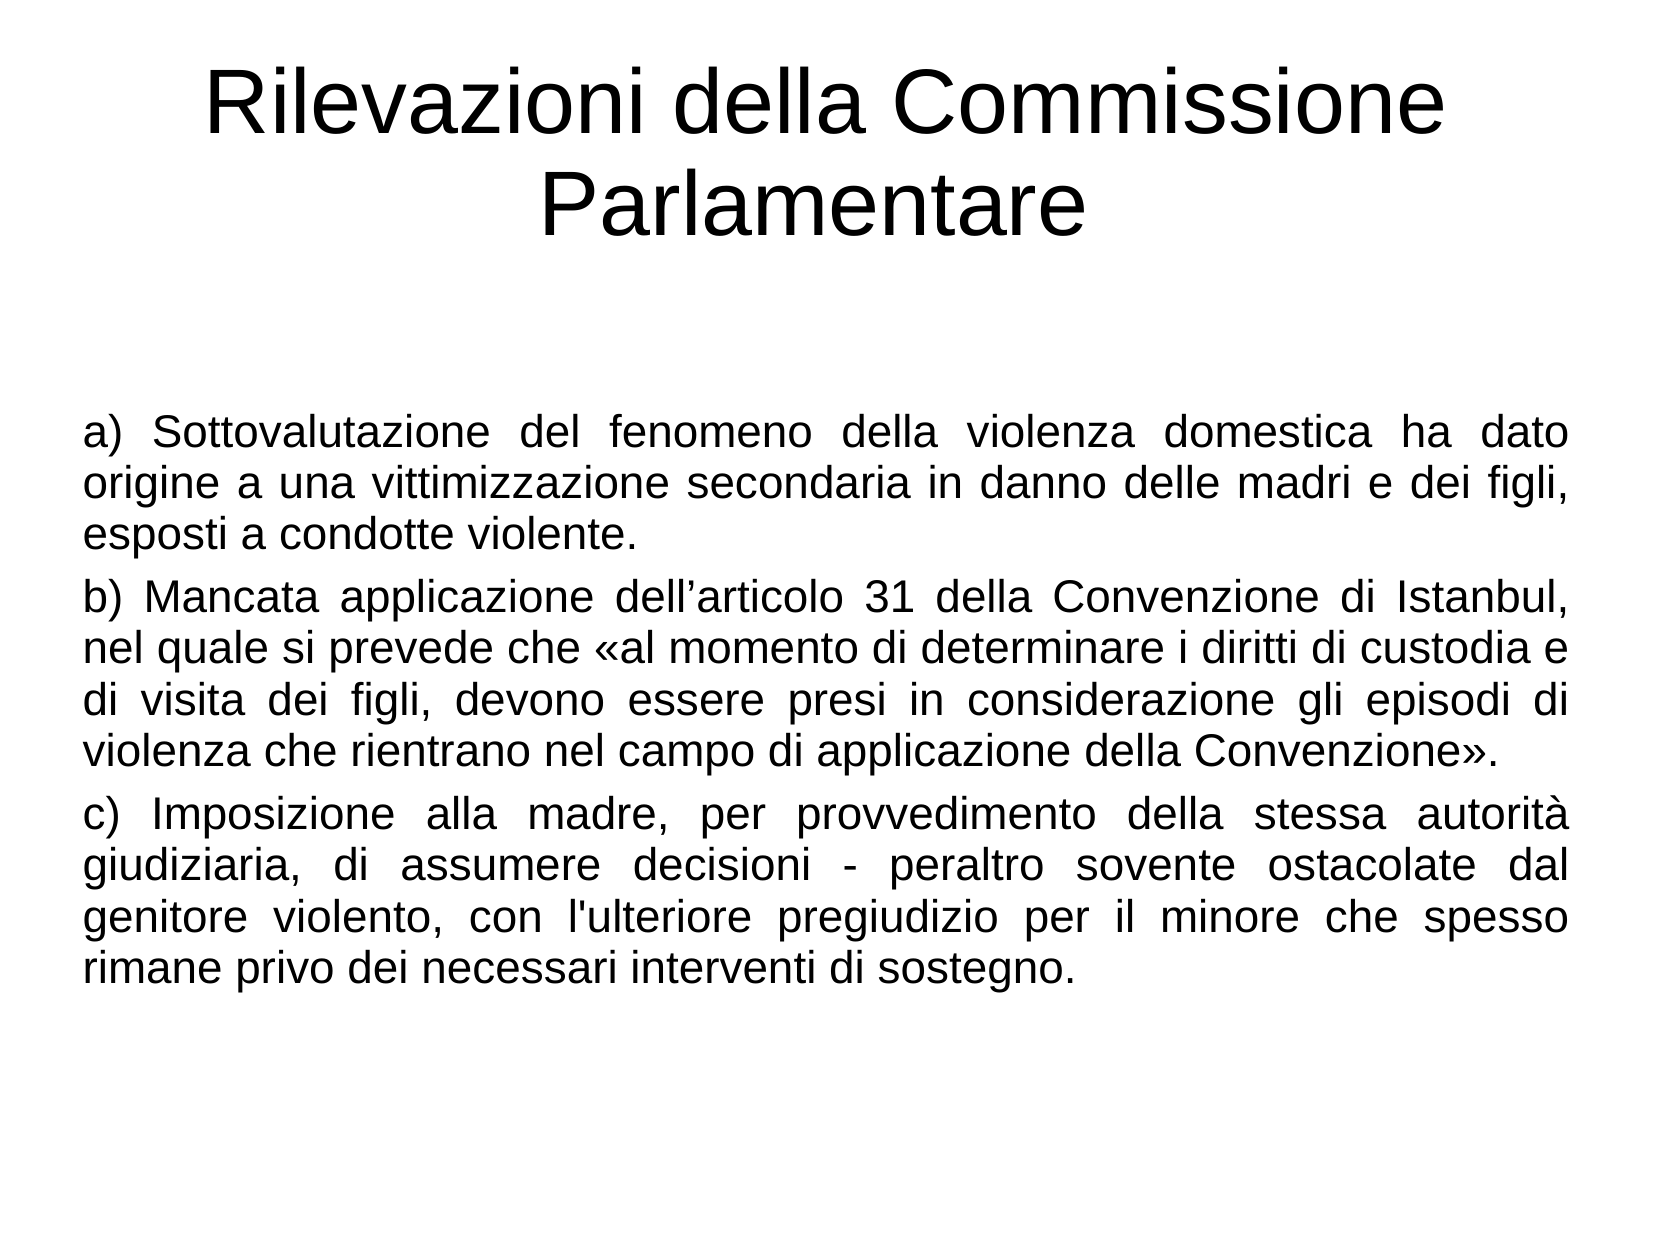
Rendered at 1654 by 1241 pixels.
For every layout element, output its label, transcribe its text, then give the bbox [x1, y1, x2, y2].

subtitle a) Sottovalutazione del fenomeno della violenza domestica ha dato origine a una vittimizzazione secondaria in danno delle madri e dei figli, esposti a condotte violente. b) Mancata applicazione dell’articolo 31 della Convenzione di Istanbul, nel quale si prevede che «al momento di determinare i diritti di custodia e di visita dei figli, devono essere presi in considerazione gli episodi di violenza che rientrano nel campo di applicazione della Convenzione». c) Imposizione alla madre, per provvedimento della stessa autorità giudiziaria, di assumere decisioni - peraltro sovente ostacolate dal genitore violento, con l'ulteriore pregiudizio per il minore che spesso rimane privo dei necessari interventi di sostegno. [82, 290, 1571, 1109]
title Rilevazioni della Commissione Parlamentare [82, 49, 1571, 257]
